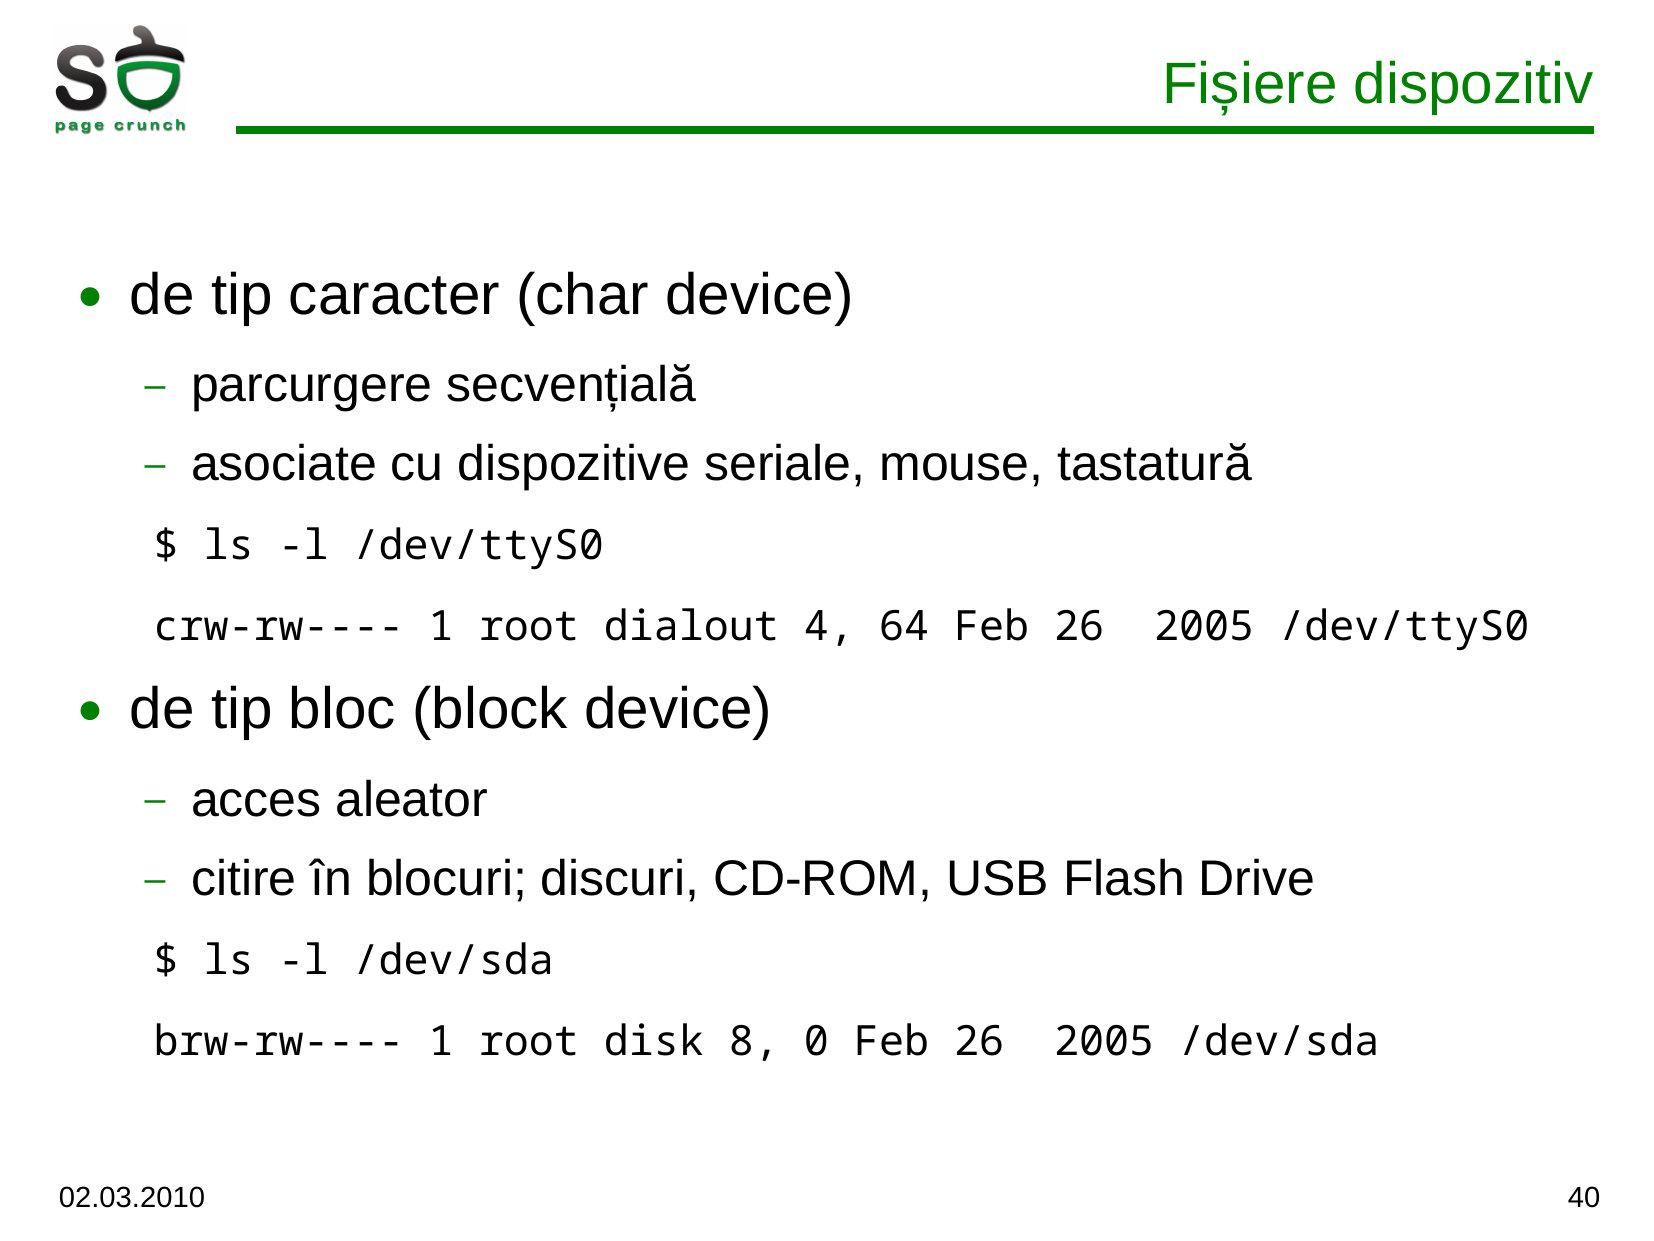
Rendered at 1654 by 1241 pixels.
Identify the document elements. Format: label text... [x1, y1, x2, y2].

title Fișiere dispozitiv [236, 49, 1595, 119]
list de tip caracter (char device) parcurgere secvențială asociate cu dispozitive seriale, mouse, tastatură $ ls -l /dev/ttyS0 crw-rw---- 1 root dialout 4, 64 Feb 26 2005 /dev/ttyS0 de tip bloc (block device) acces aleator citire în blocuri; discuri, CD-ROM, USB Flash Drive $ ls -l /dev/sda brw-rw---- 1 root disk 8, 0 Feb 26 2005 /dev/sda [59, 177, 1595, 1152]
picture [53, 23, 188, 136]
